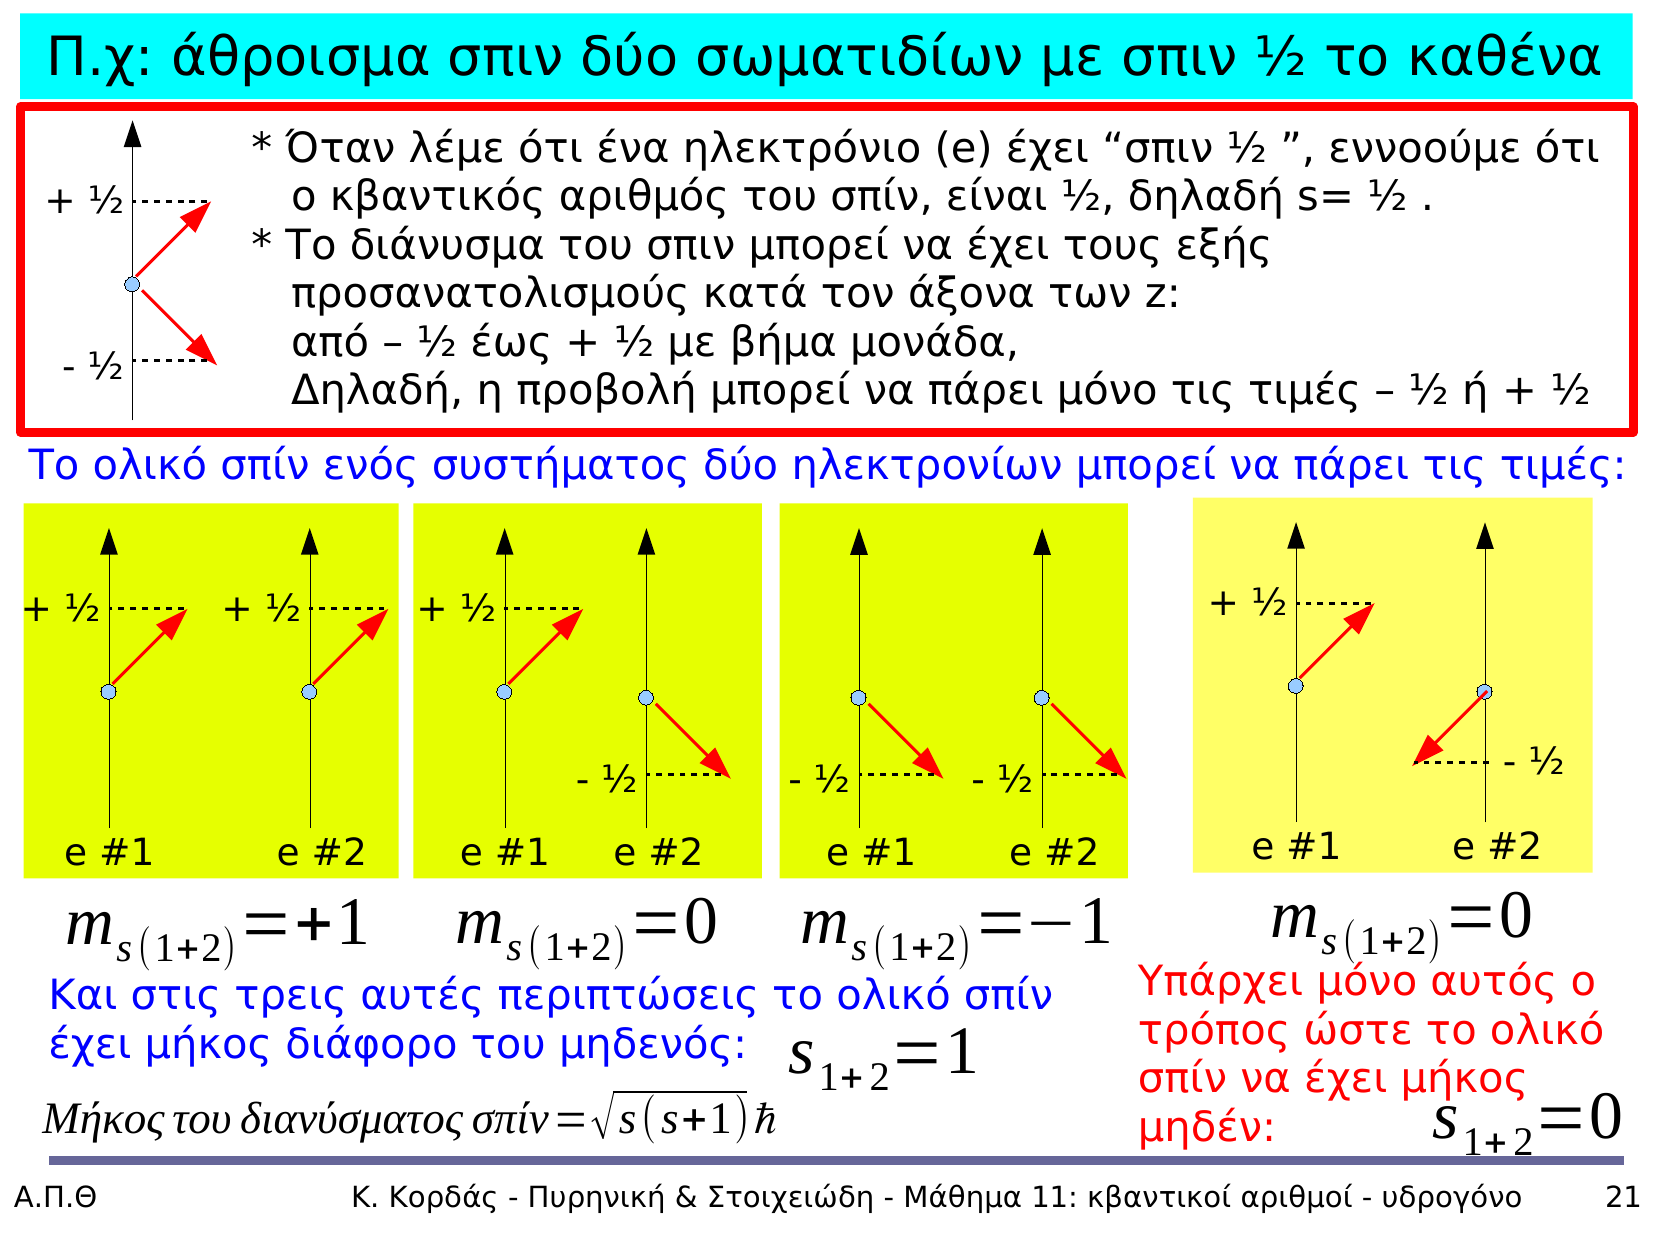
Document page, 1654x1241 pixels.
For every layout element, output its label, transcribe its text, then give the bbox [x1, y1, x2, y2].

chart [48, 885, 387, 963]
text_box + ½ [29, 171, 151, 231]
text_box [1192, 498, 1593, 873]
text_box + ½ [1193, 573, 1315, 633]
text_box e #2 [1437, 817, 1558, 877]
text_box + ½ [401, 579, 524, 639]
text_box Και στις τρεις αυτές περιπτώσεις το ολικό σπίν έχει μήκος διάφορο του μηδενός: [33, 963, 1083, 1077]
text_box e #1 [1236, 817, 1357, 877]
text_box Το ολικό σπίν ενός συστήματος δύο ηλεκτρονίων μπορεί να πάρει τις τιμές: [13, 433, 1654, 498]
text_box e #1 [445, 823, 565, 883]
text_box [124, 276, 140, 292]
text_box [413, 503, 762, 879]
text_box - ½ [47, 337, 151, 397]
chart [783, 884, 1130, 974]
chart [1415, 1079, 1642, 1166]
text_box e #1 [49, 823, 170, 883]
text_box - ½ [956, 750, 1061, 810]
chart [28, 1014, 996, 1149]
title Π.χ: άθροισμα σπιν δύο σωματιδίων με σπιν ½ το καθένα [20, 13, 1633, 100]
text_box [779, 503, 1128, 879]
text_box * Όταν λέμε ότι ένα ηλεκτρόνιο (e) έχει “σπιν ½ ”, εννοούμε ότι o κβαντικός αριθμός του σπίν, είναι ½, δηλαδή s= ½ . * Το διάνυσμα του σπιν μπορεί να έχει τους εξής προσανατολισμούς κατά τον άξονα των z: από – ½ έως + ½ με βήμα μονάδα, Δηλαδή, η προβολή μπορεί να πάρει μόνο τις τιμές – ½ ή + ½ [235, 114, 1631, 427]
text_box e #2 [261, 823, 382, 883]
text_box e #2 [994, 823, 1115, 883]
text_box + ½ [5, 579, 128, 639]
text_box - ½ [561, 750, 665, 810]
text_box - ½ [1488, 732, 1592, 792]
chart [1253, 878, 1553, 969]
text_box e #2 [598, 823, 719, 883]
text_box [23, 503, 399, 879]
text_box e #1 [811, 823, 932, 883]
text_box + ½ [206, 579, 329, 639]
text_box - ½ [773, 750, 878, 810]
text_box [779, 810, 859, 879]
chart [438, 884, 738, 963]
text_box Υπάρχει μόνο αυτός ο τρόπος ώστε το ολικό σπίν να έχει μήκος μηδέν: [1123, 949, 1633, 1161]
